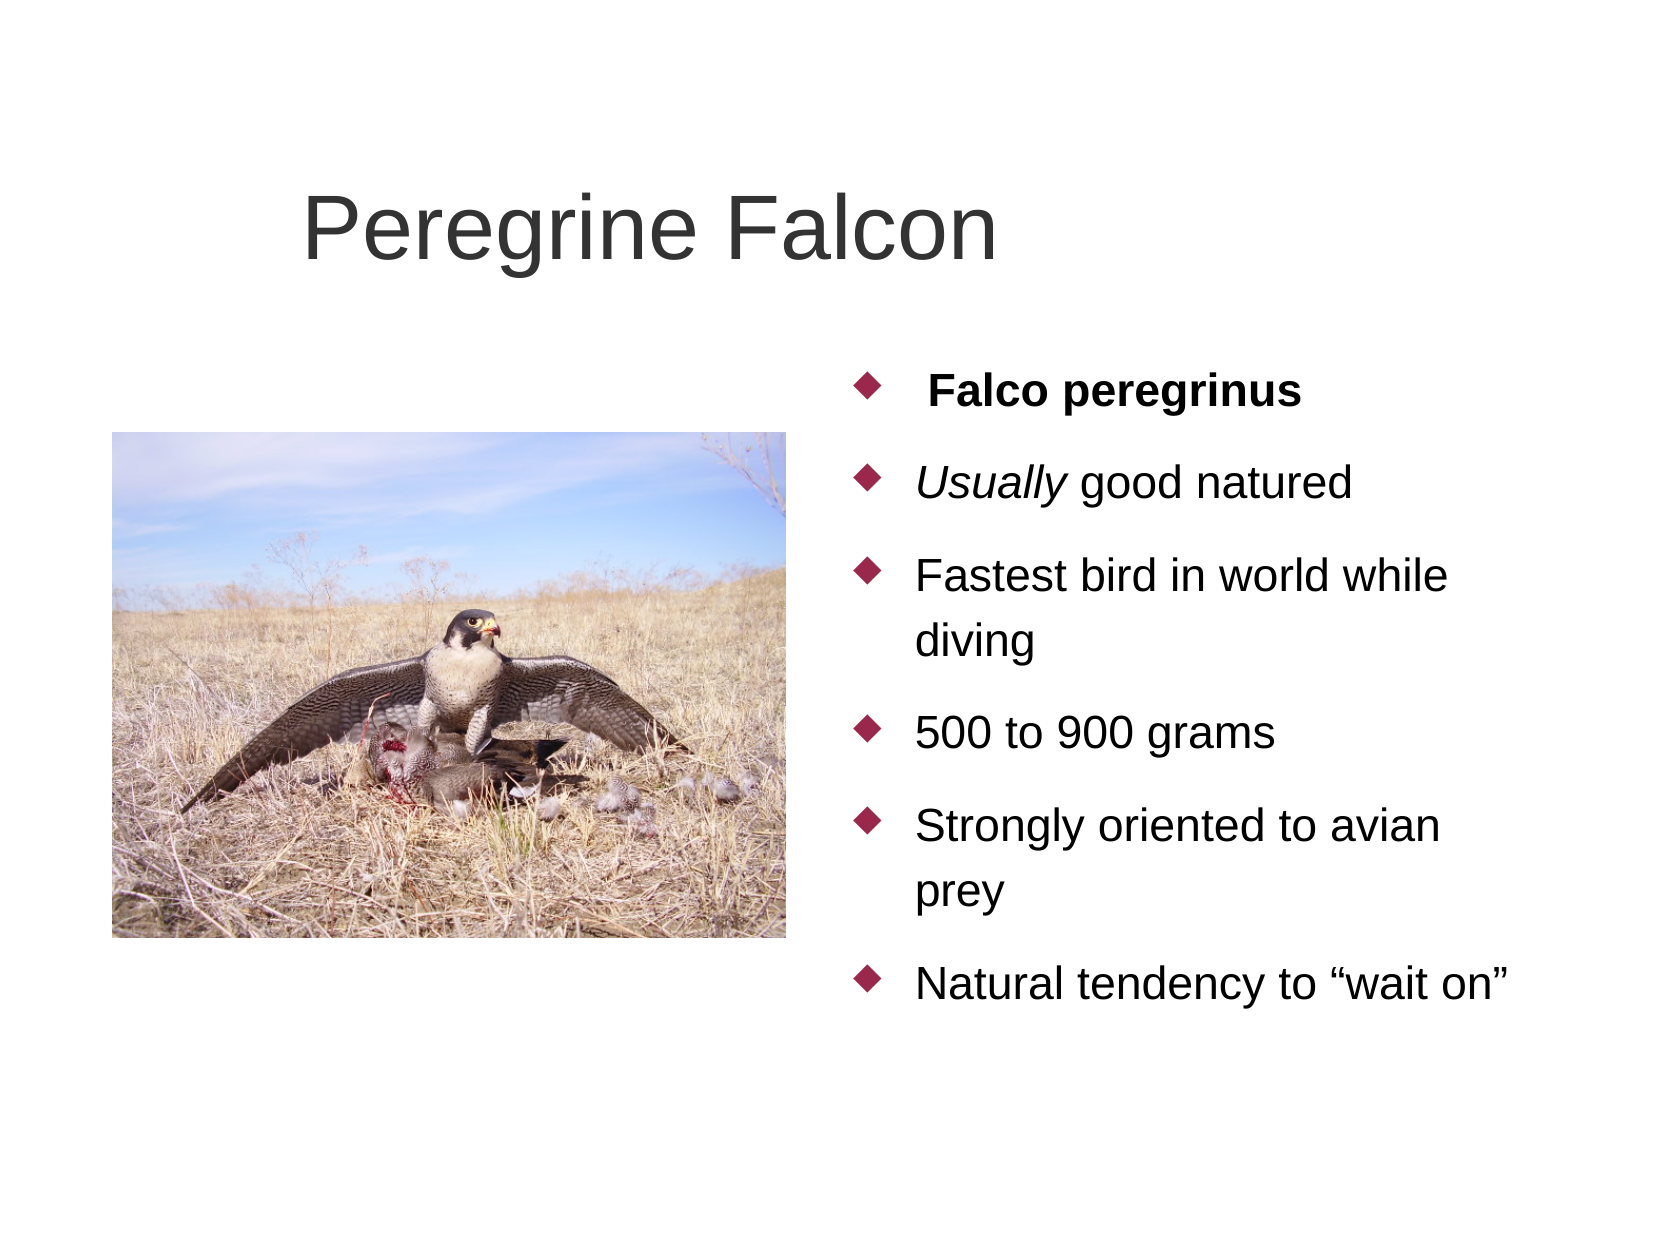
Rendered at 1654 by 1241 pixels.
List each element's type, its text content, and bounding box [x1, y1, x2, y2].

chart [948, 565, 1000, 691]
title Peregrine Falcon‏ [301, 152, 1358, 291]
list Falco peregrinus Usually good natured Fastest bird in world while diving 500 to 900 grams Strongly oriented to avian prey Natural tendency to “wait on” [841, 350, 1516, 1032]
picture [112, 432, 786, 938]
